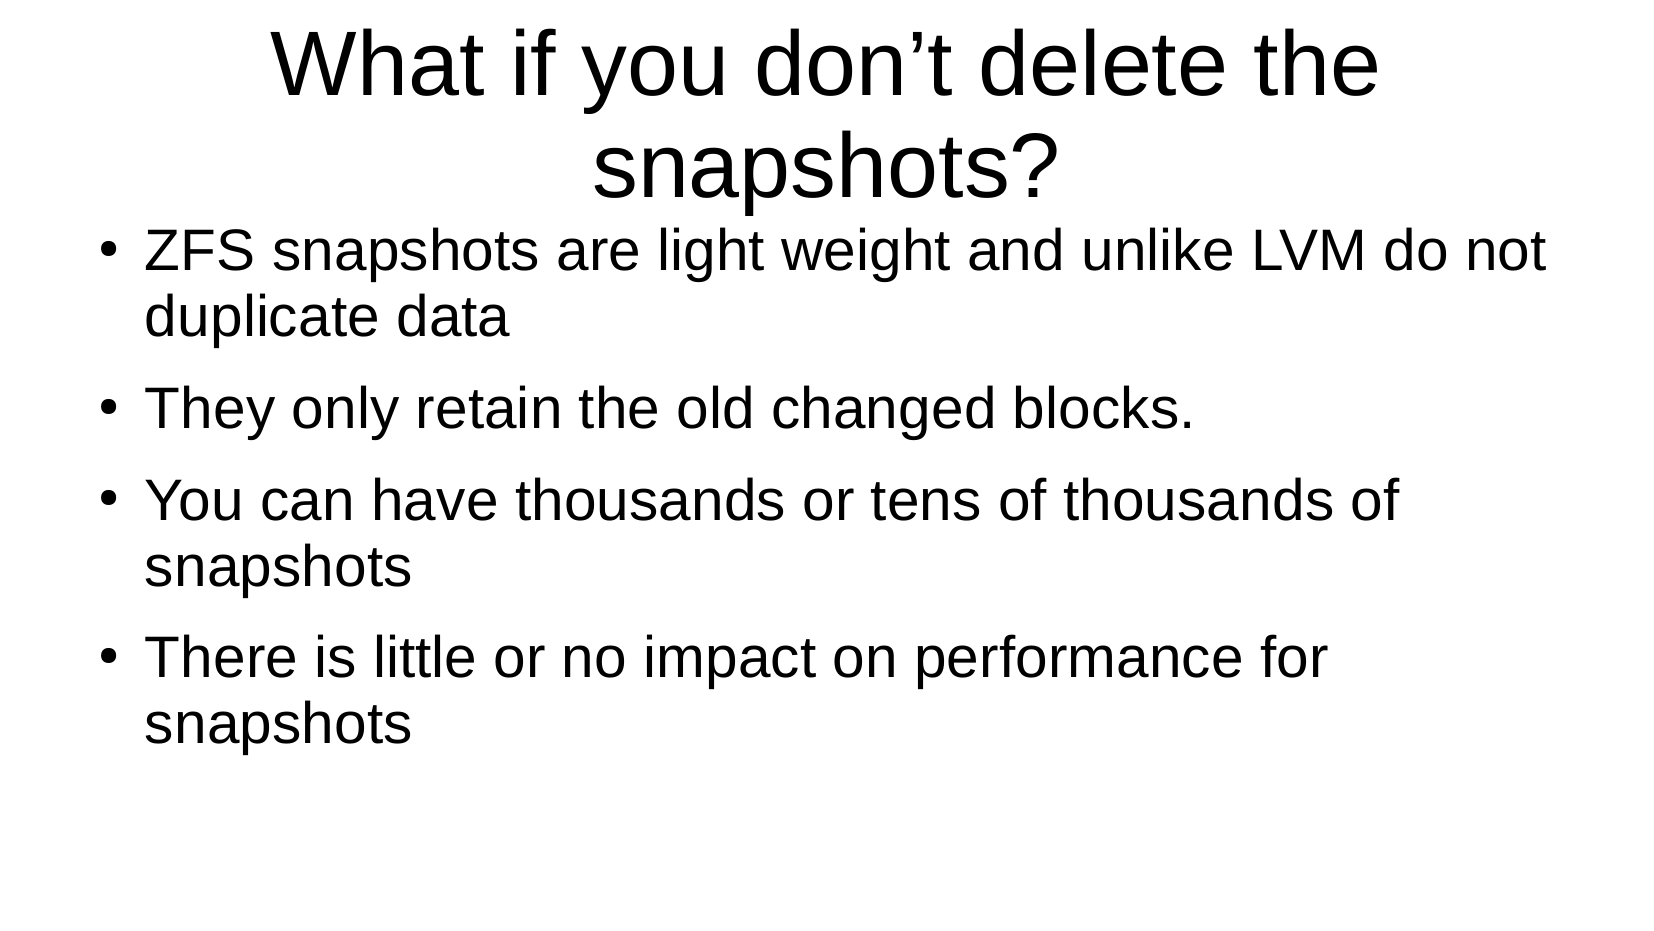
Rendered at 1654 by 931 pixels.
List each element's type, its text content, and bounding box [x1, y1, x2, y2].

title What if you don’t delete the snapshots? [82, 12, 1571, 217]
list ZFS snapshots are light weight and unlike LVM do not duplicate data They only retain the old changed blocks. You can have thousands or tens of thousands of snapshots There is little or no impact on performance for snapshots [82, 217, 1571, 758]
